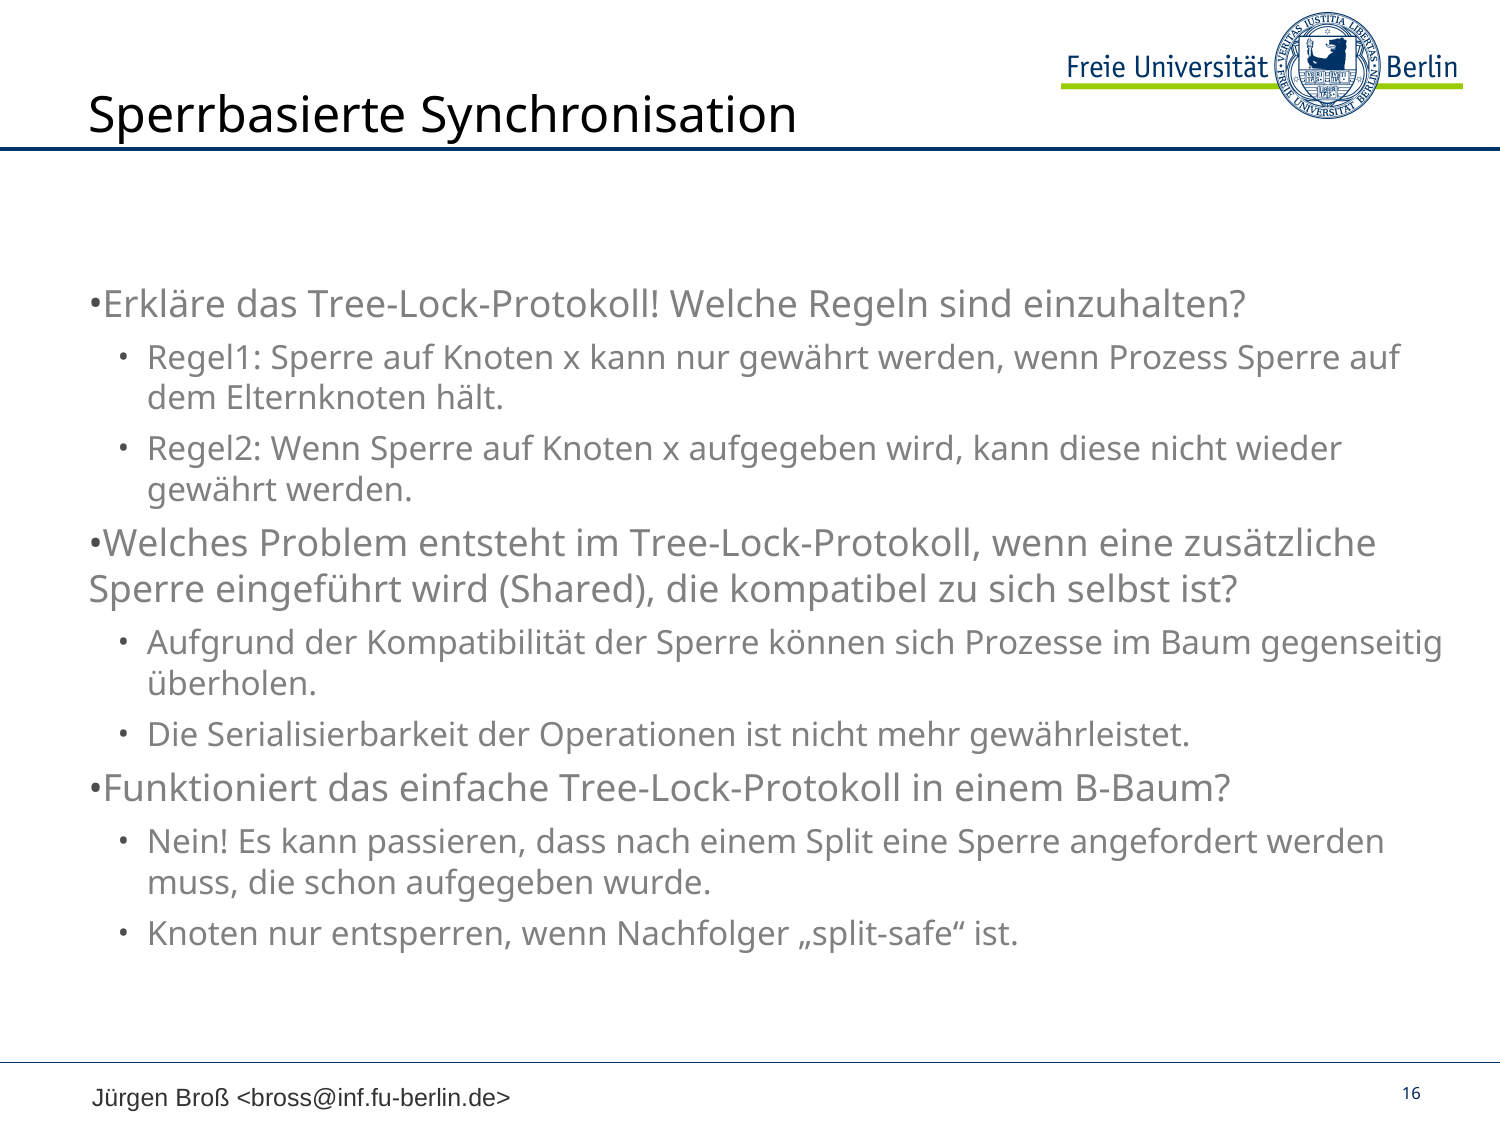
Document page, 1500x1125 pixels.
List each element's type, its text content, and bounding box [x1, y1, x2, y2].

picture [1061, 12, 1463, 119]
title Sperrbasierte Synchronisation [88, 87, 1275, 143]
list Erkläre das Tree-Lock-Protokoll! Welche Regeln sind einzuhalten? Regel1: Sperre auf Knoten x kann nur gewährt werden, wenn Prozess Sperre auf dem Elternknoten hält. Regel2: Wenn Sperre auf Knoten x aufgegeben wird, kann diese nicht wieder gewährt werden. Welches Problem entsteht im Tree-Lock-Protokoll, wenn eine zusätzliche Sperre eingeführt wird (Shared), die kompatibel zu sich selbst ist? Aufgrund der Kompatibilität der Sperre können sich Prozesse im Baum gegenseitig überholen. Die Serialisierbarkeit der Operationen ist nicht mehr gewährleistet. Funktioniert das einfache Tree-Lock-Protokoll in einem B-Baum? Nein! Es kann passieren, dass nach einem Split eine Sperre angefordert werden muss, die schon aufgegeben wurde. Knoten nur entsperren, wenn Nachfolger „split-safe“ ist. [88, 278, 1459, 1037]
